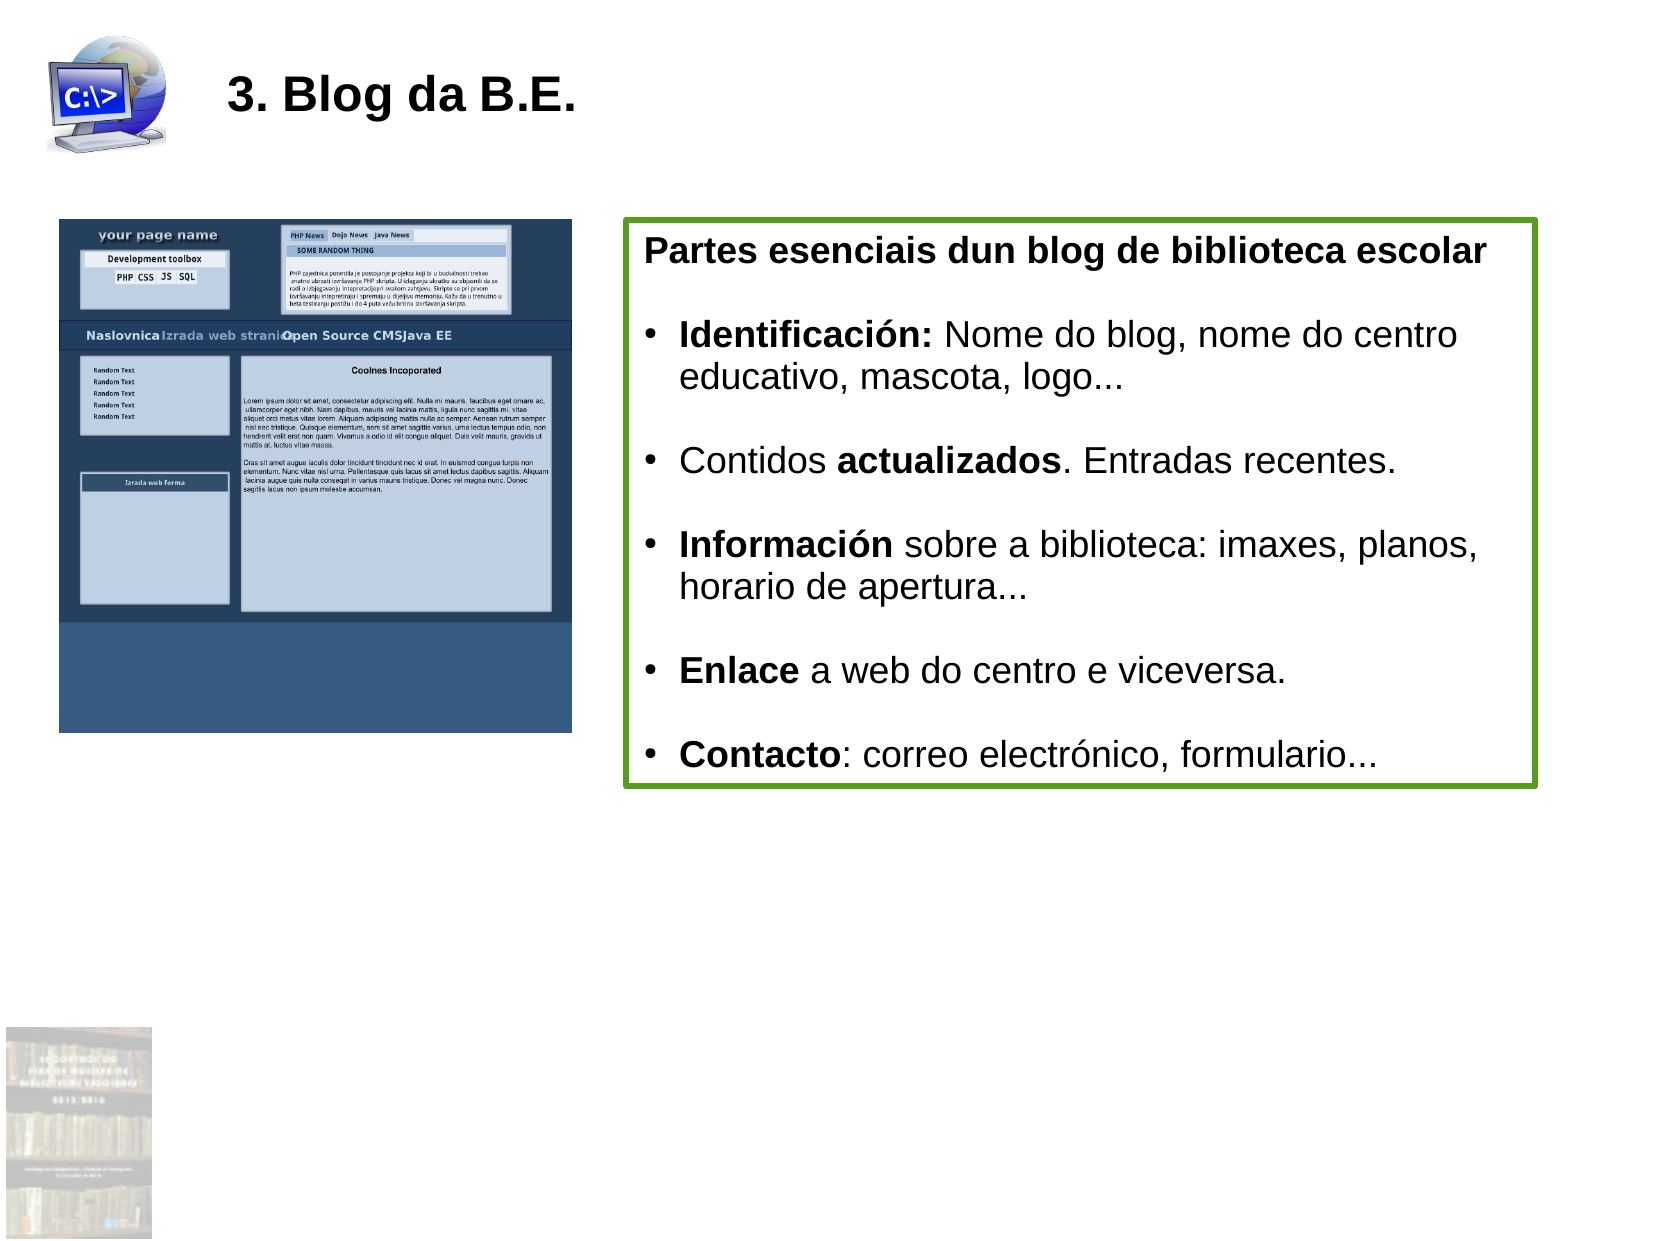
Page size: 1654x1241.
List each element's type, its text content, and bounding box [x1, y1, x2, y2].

picture [47, 35, 166, 154]
picture [6, 1027, 152, 1239]
picture [59, 219, 572, 733]
text_box Partes esenciais dun blog de biblioteca escolar Identificación: Nome do blog, nome do centro educativo, mascota, logo... Contidos actualizados. Entradas recentes. Información sobre a biblioteca: imaxes, planos, horario de apertura... Enlace a web do centro e viceversa. Contacto: correo electrónico, formulario... [625, 219, 1536, 787]
text_box 3. Blog da B.E. [212, 59, 1075, 130]
